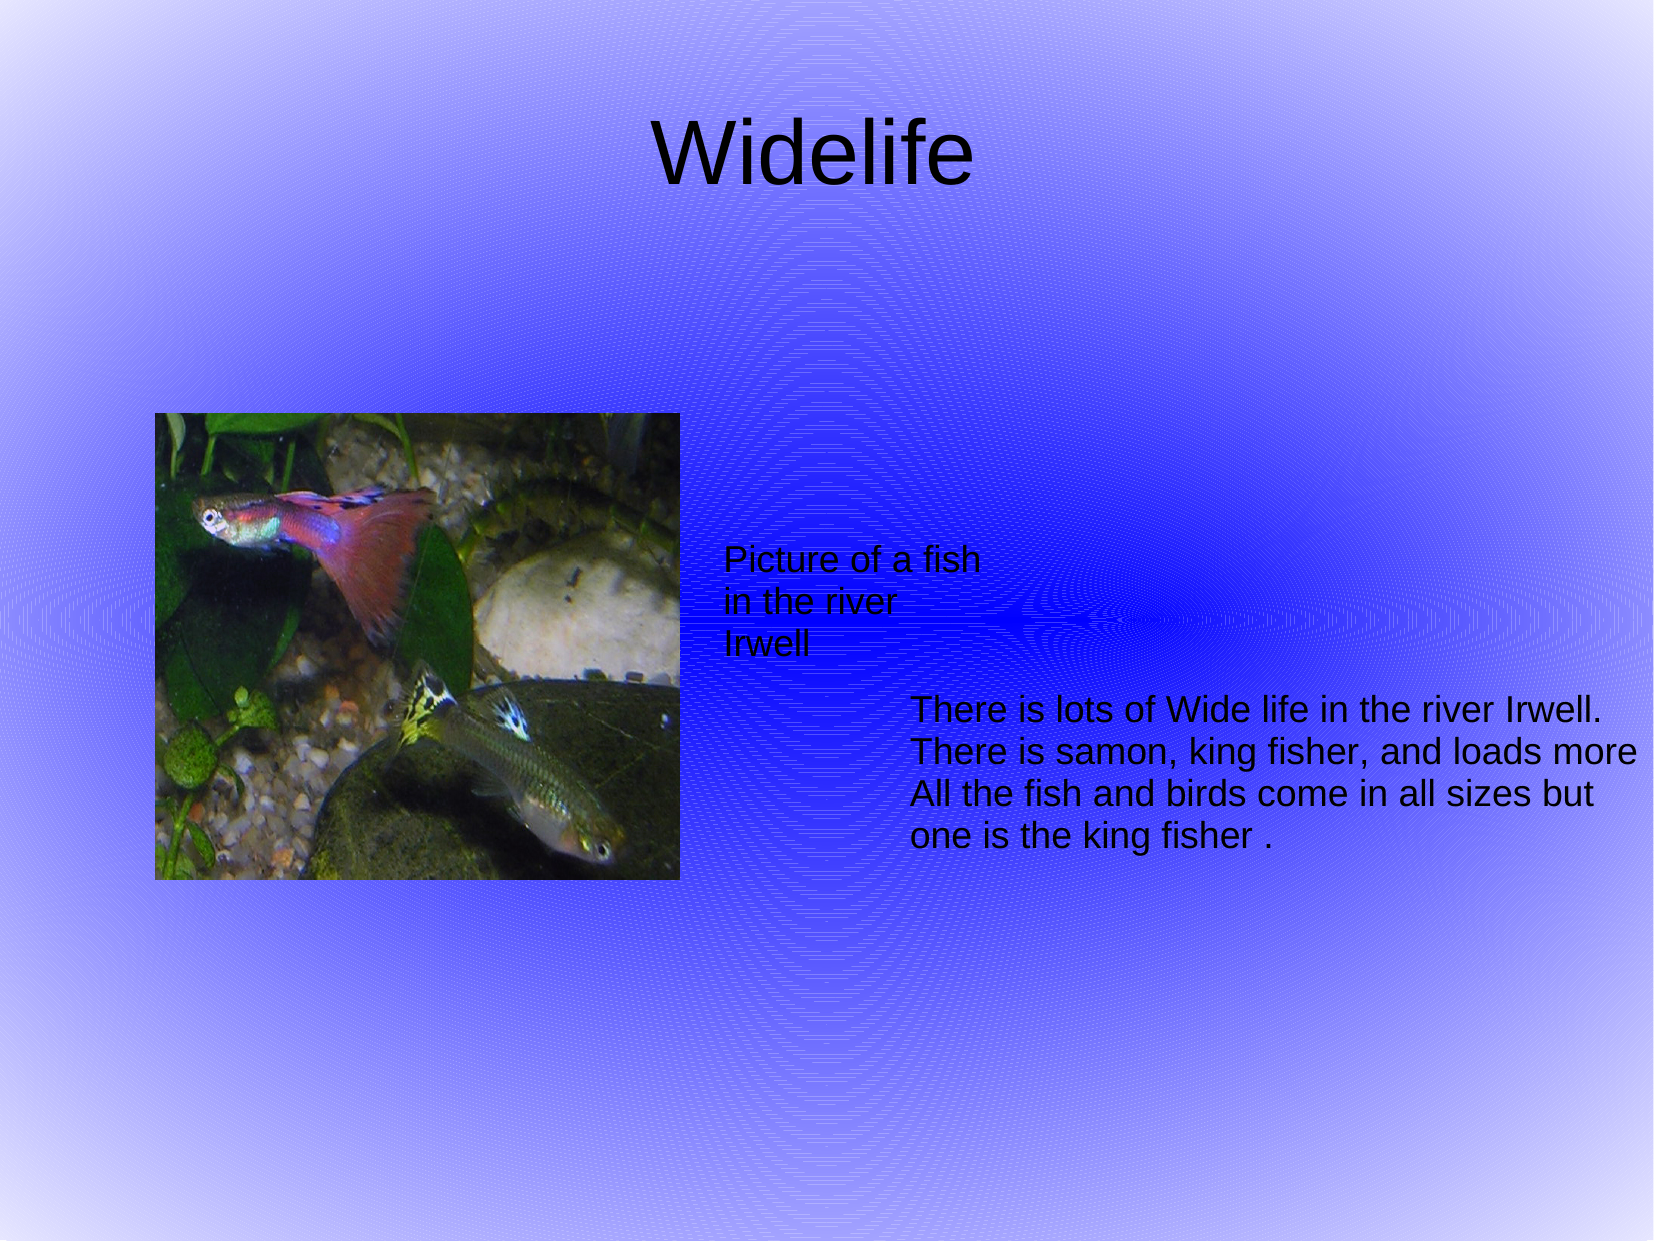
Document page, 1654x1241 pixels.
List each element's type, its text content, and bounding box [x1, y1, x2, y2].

title Widelife [82, 49, 1571, 257]
text_box [1004, 563, 1388, 635]
text_box There is lots of Wide life in the river Irwell. There is samon, king fisher, and loads more All the fish and birds come in all sizes but one is the king fisher . [895, 681, 1654, 865]
picture [155, 413, 680, 881]
text_box Picture of a fish in the river Irwell [708, 531, 1004, 673]
